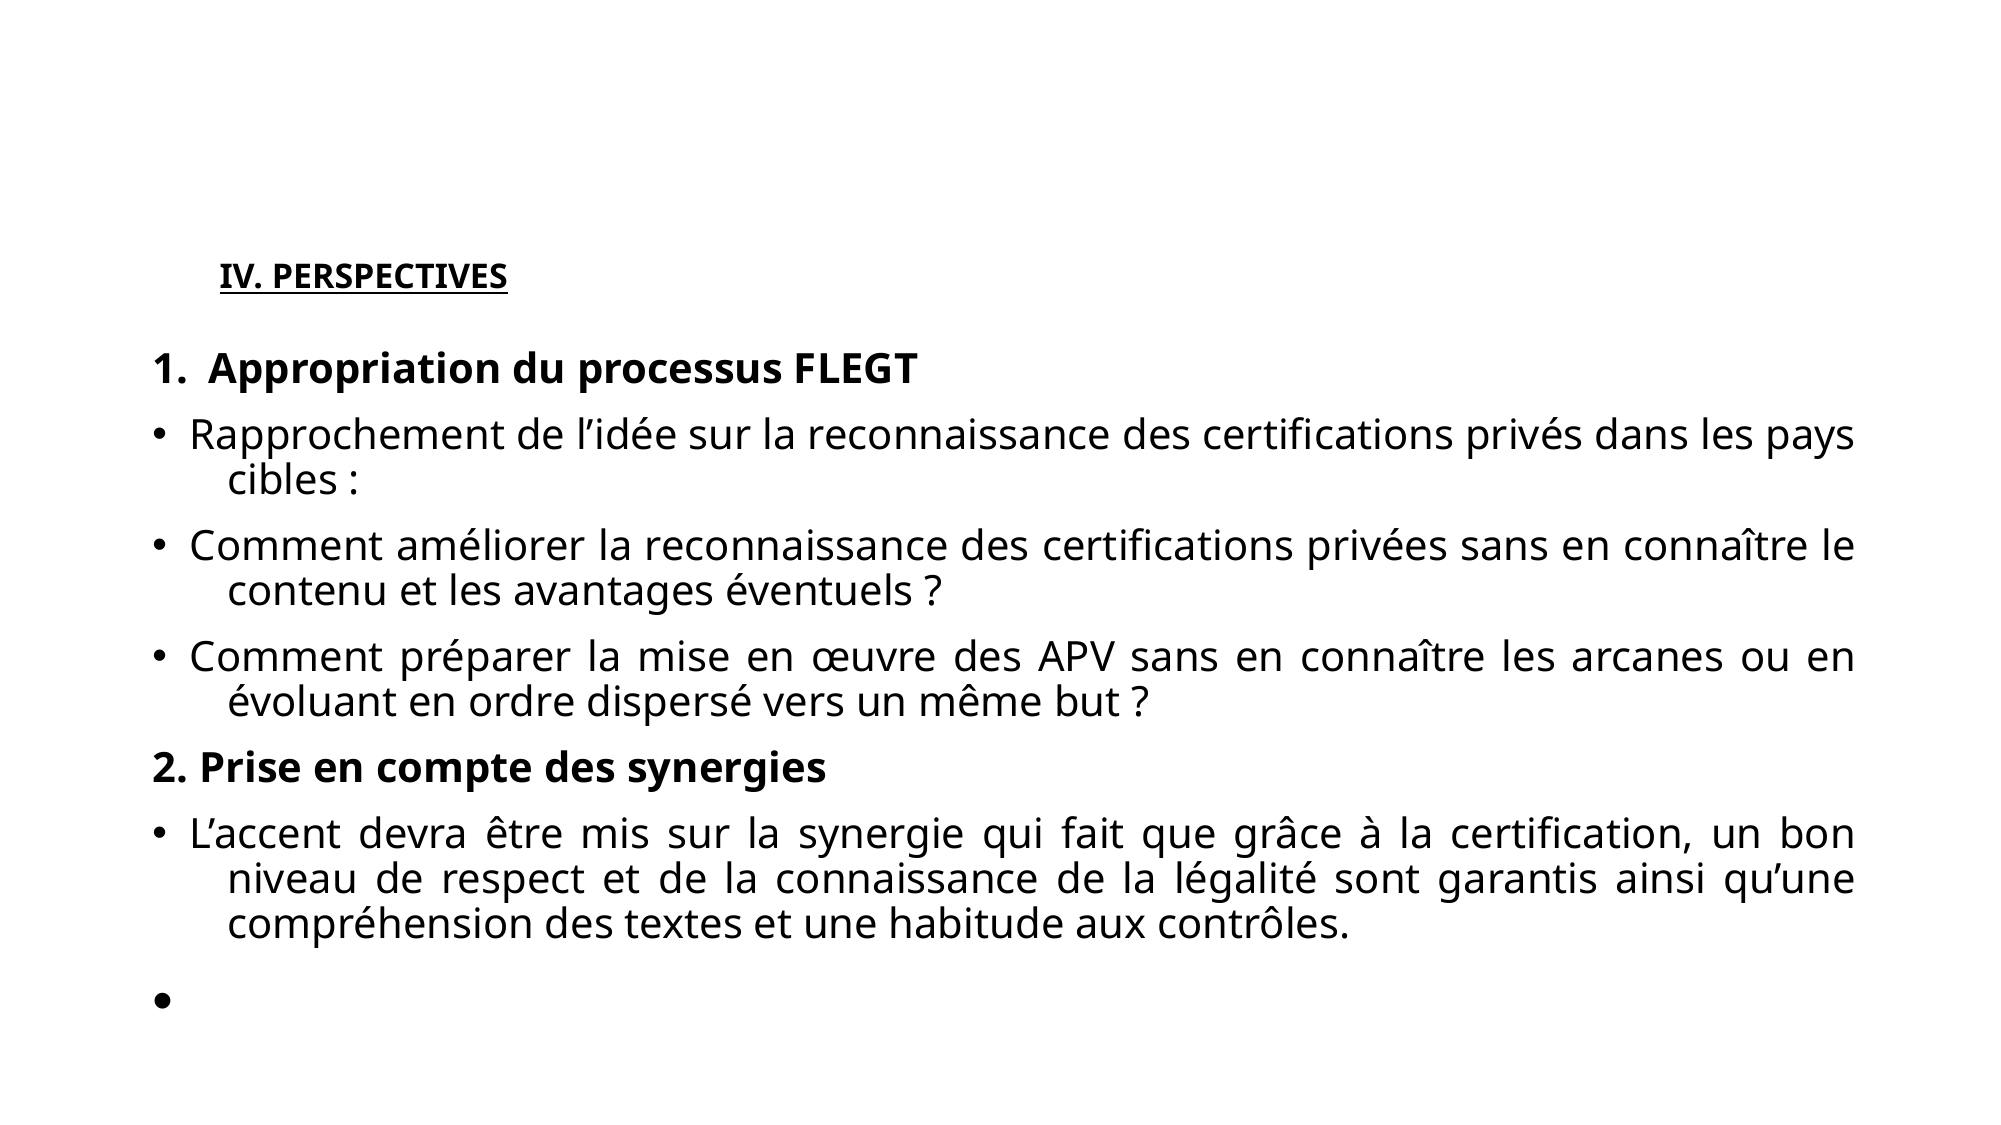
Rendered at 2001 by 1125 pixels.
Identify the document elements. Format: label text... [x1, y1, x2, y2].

list Appropriation du processus FLEGT Rapprochement de l’idée sur la reconnaissance des certifications privés dans les pays cibles : Comment améliorer la reconnaissance des certifications privées sans en connaître le contenu et les avantages éventuels ? Comment préparer la mise en œuvre des APV sans en connaître les arcanes ou en évoluant en ordre dispersé vers un même but ? 2. Prise en compte des synergies L’accent devra être mis sur la synergie qui fait que grâce à la certification, un bon niveau de respect et de la connaissance de la légalité sont garantis ainsi qu’une compréhension des textes et une habitude aux contrôles. [137, 339, 1872, 1125]
title IV. PERSPECTIVES [204, 251, 1930, 356]
